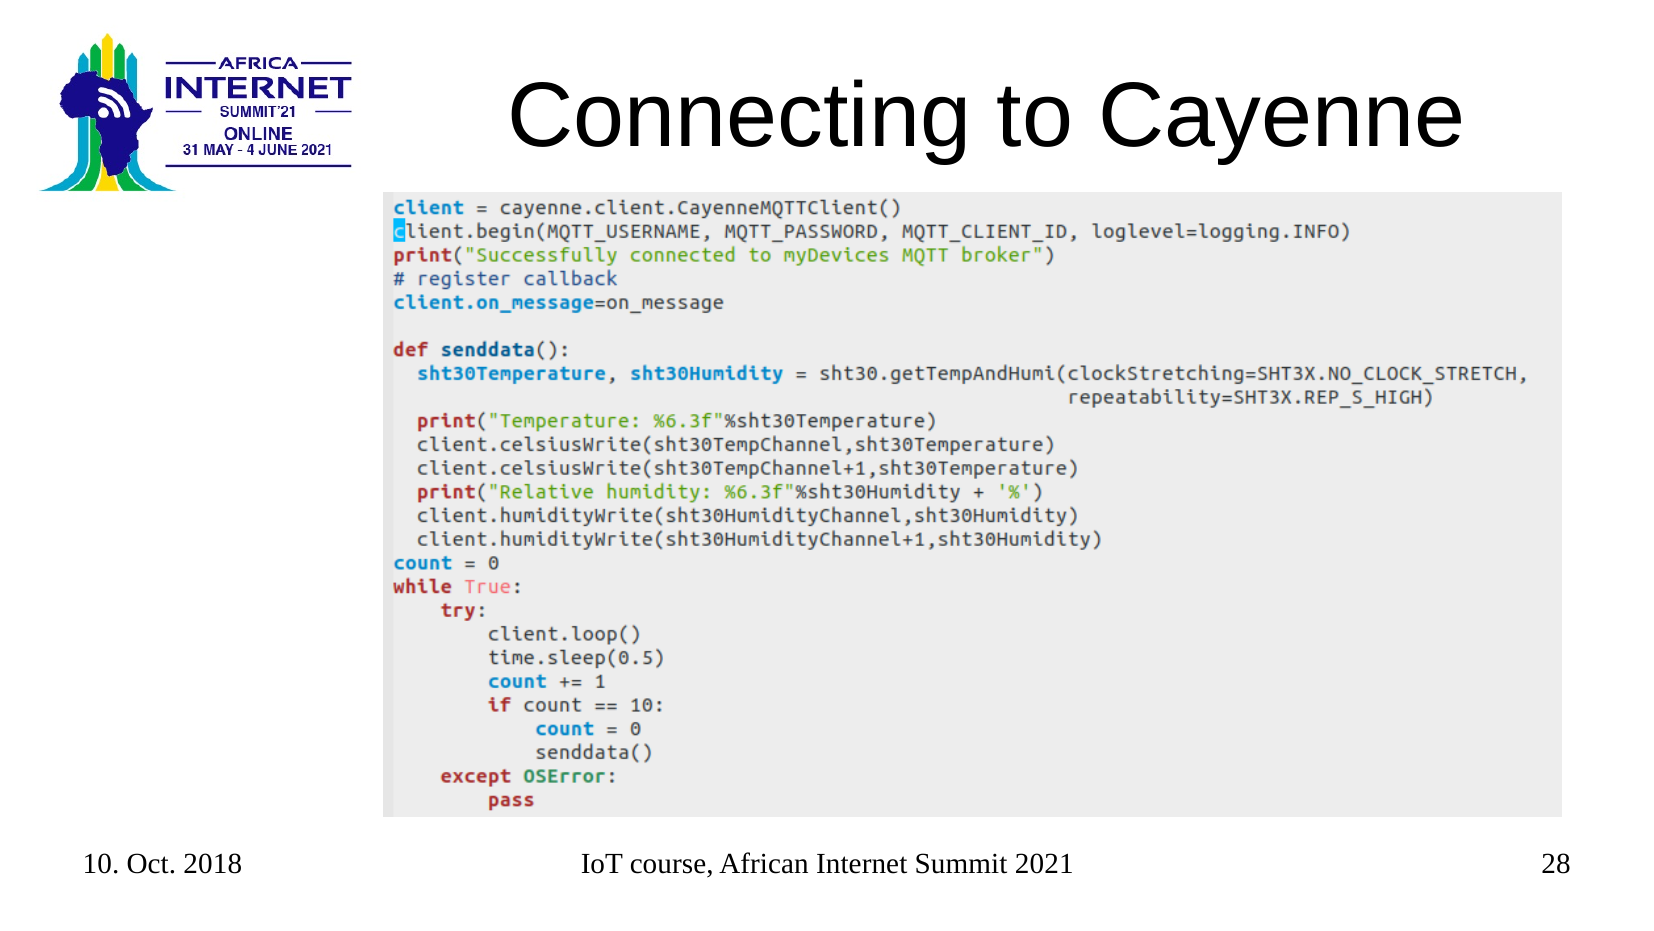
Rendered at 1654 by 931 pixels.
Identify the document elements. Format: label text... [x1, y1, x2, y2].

title Connecting to Cayenne [403, 37, 1571, 193]
picture [9, 11, 1562, 817]
